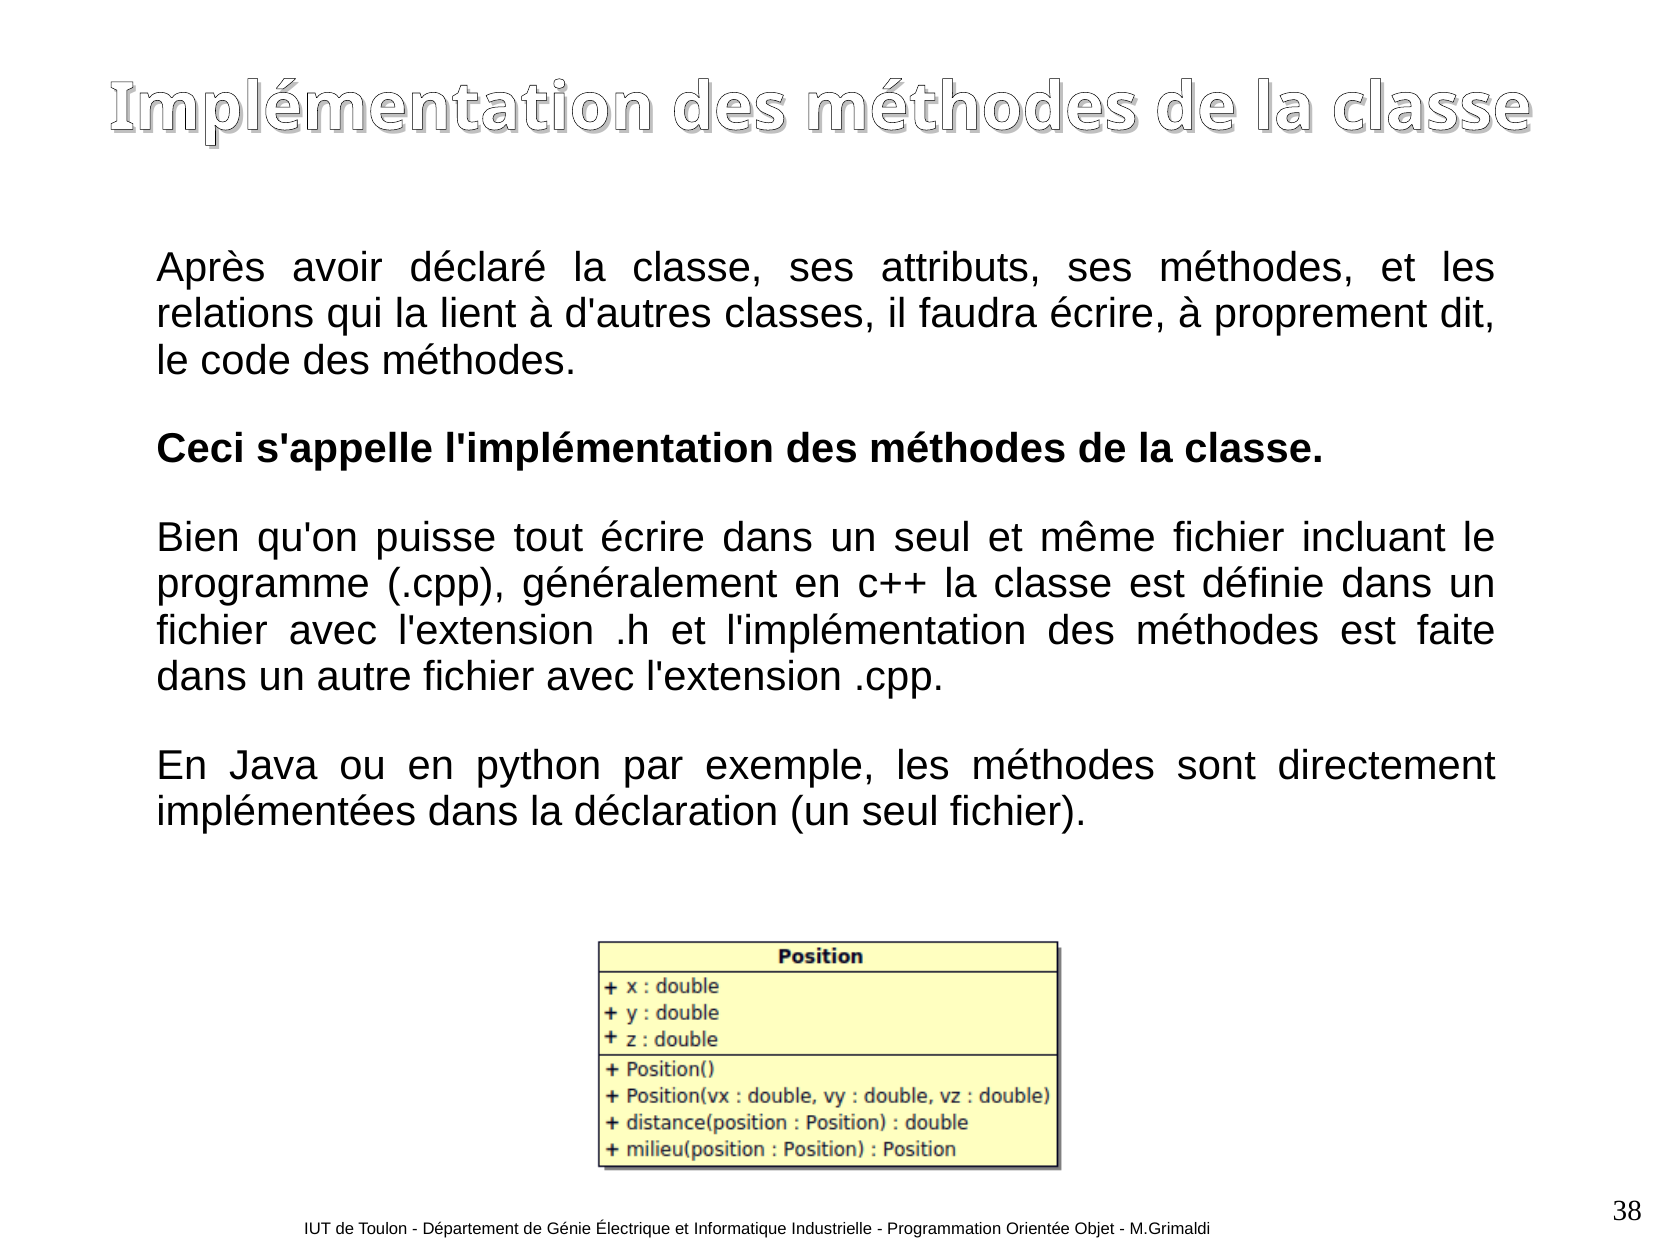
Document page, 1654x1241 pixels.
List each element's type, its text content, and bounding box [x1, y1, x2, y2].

title Implémentation des méthodes de la classe [76, 0, 1565, 208]
picture [589, 929, 1082, 1183]
text_box Après avoir déclaré la classe, ses attributs, ses méthodes, et les relations qui la lient à d'autres classes, il faudra écrire, à proprement dit, le code des méthodes. Ceci s'appelle l'implémentation des méthodes de la classe. Bien qu'on puisse tout écrire dans un seul et même fichier incluant le programme (.cpp), généralement en c++ la classe est définie dans un fichier avec l'extension .h et l'implémentation des méthodes est faite dans un autre fichier avec l'extension .cpp. En Java ou en python par exemple, les méthodes sont directement implémentées dans la déclaration (un seul fichier). [141, 236, 1512, 842]
